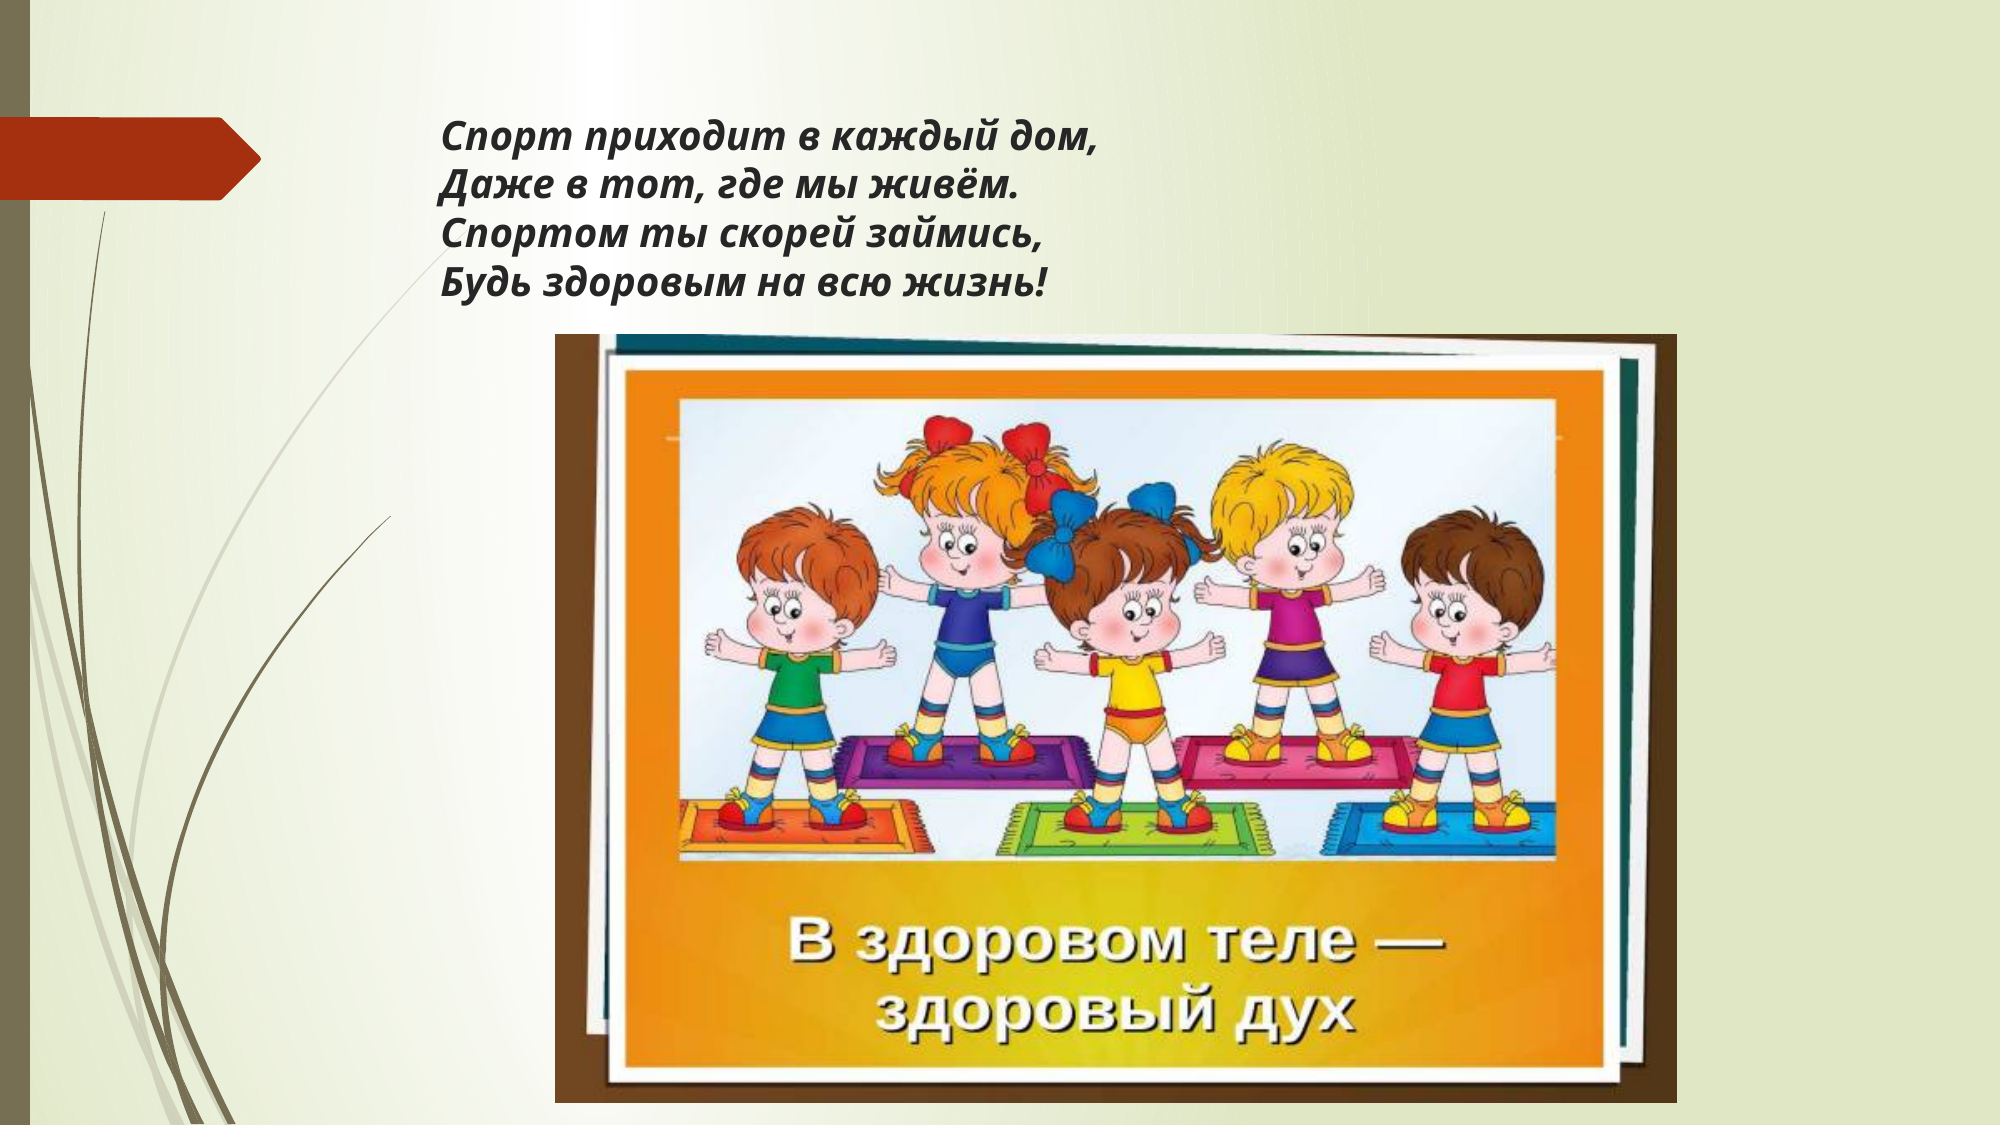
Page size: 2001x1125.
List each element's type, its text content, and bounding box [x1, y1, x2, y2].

picture [555, 334, 1677, 1103]
title Спорт приходит в каждый дом, Даже в тот, где мы живём. Спортом ты скорей займись, Будь здоровым на всю жизнь! [425, 102, 1888, 313]
